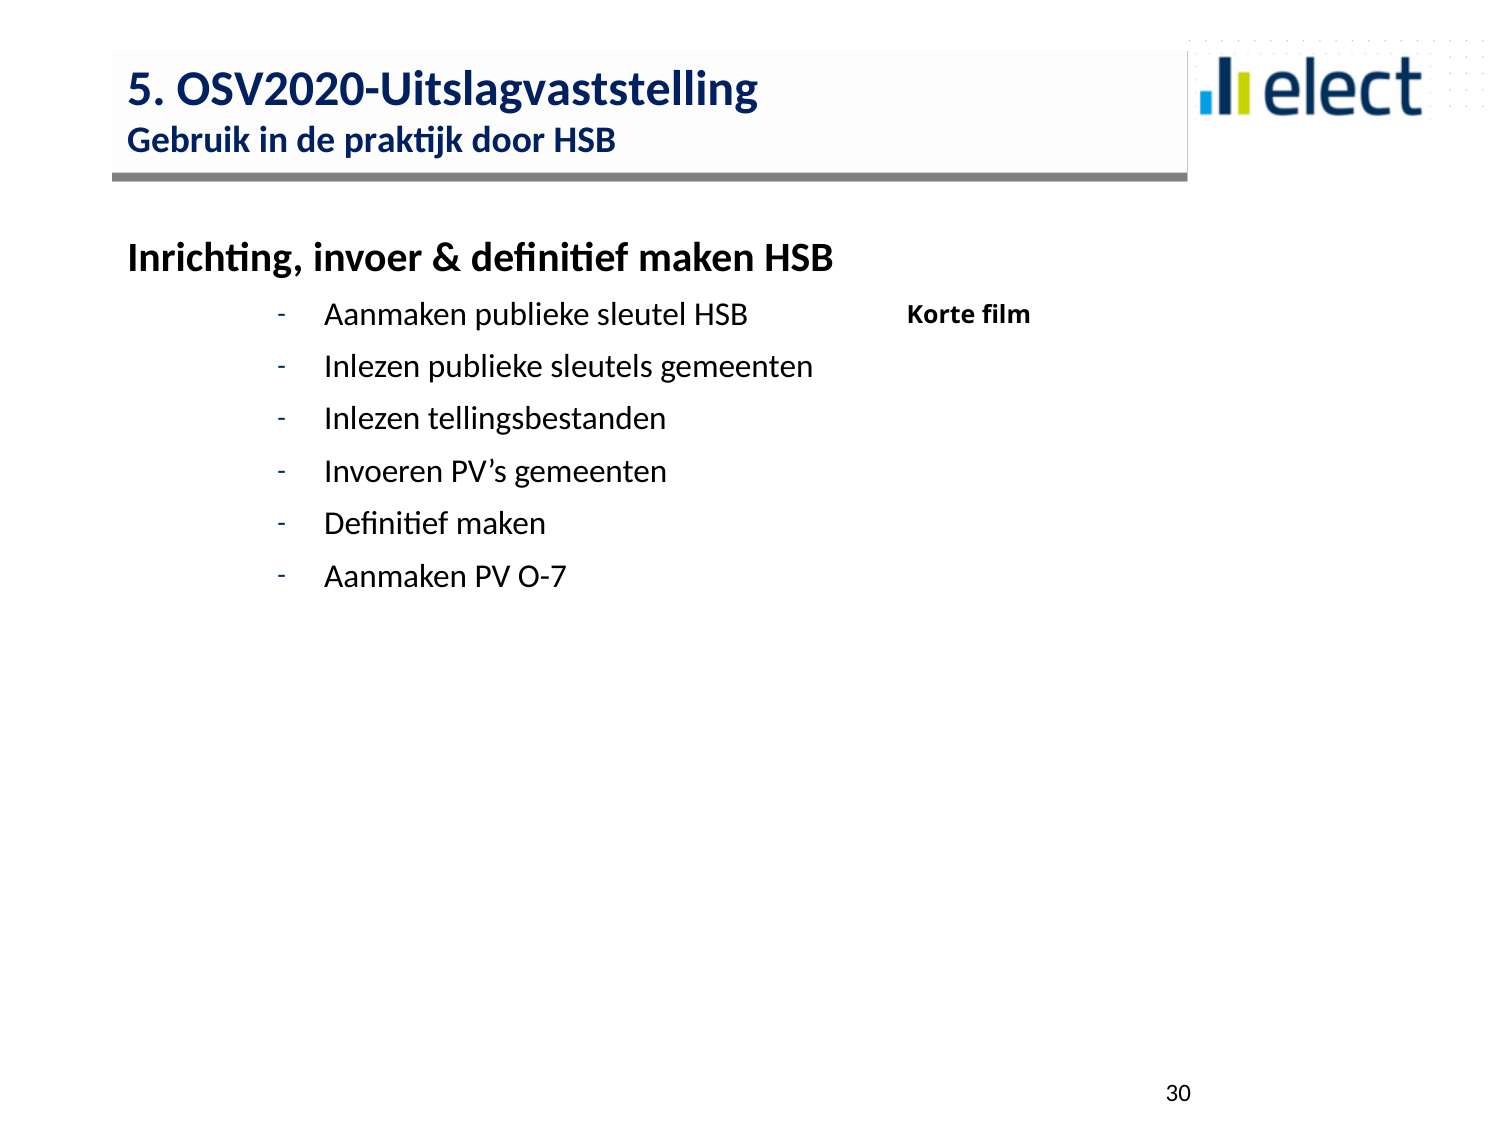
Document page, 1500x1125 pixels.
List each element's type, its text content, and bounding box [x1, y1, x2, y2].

text_box [1150, 1068, 1464, 1125]
text_box Korte film [891, 290, 1049, 337]
text_box 5. OSV2020-Uitslagvaststelling Gebruik in de praktijk door HSB [112, 42, 1188, 173]
list Inrichting, invoer & definitief maken HSB Aanmaken publieke sleutel HSB Inlezen publieke sleutels gemeenten Inlezen tellingsbestanden Invoeren PV’s gemeenten Definitief maken Aanmaken PV O-7 [112, 221, 1471, 1047]
